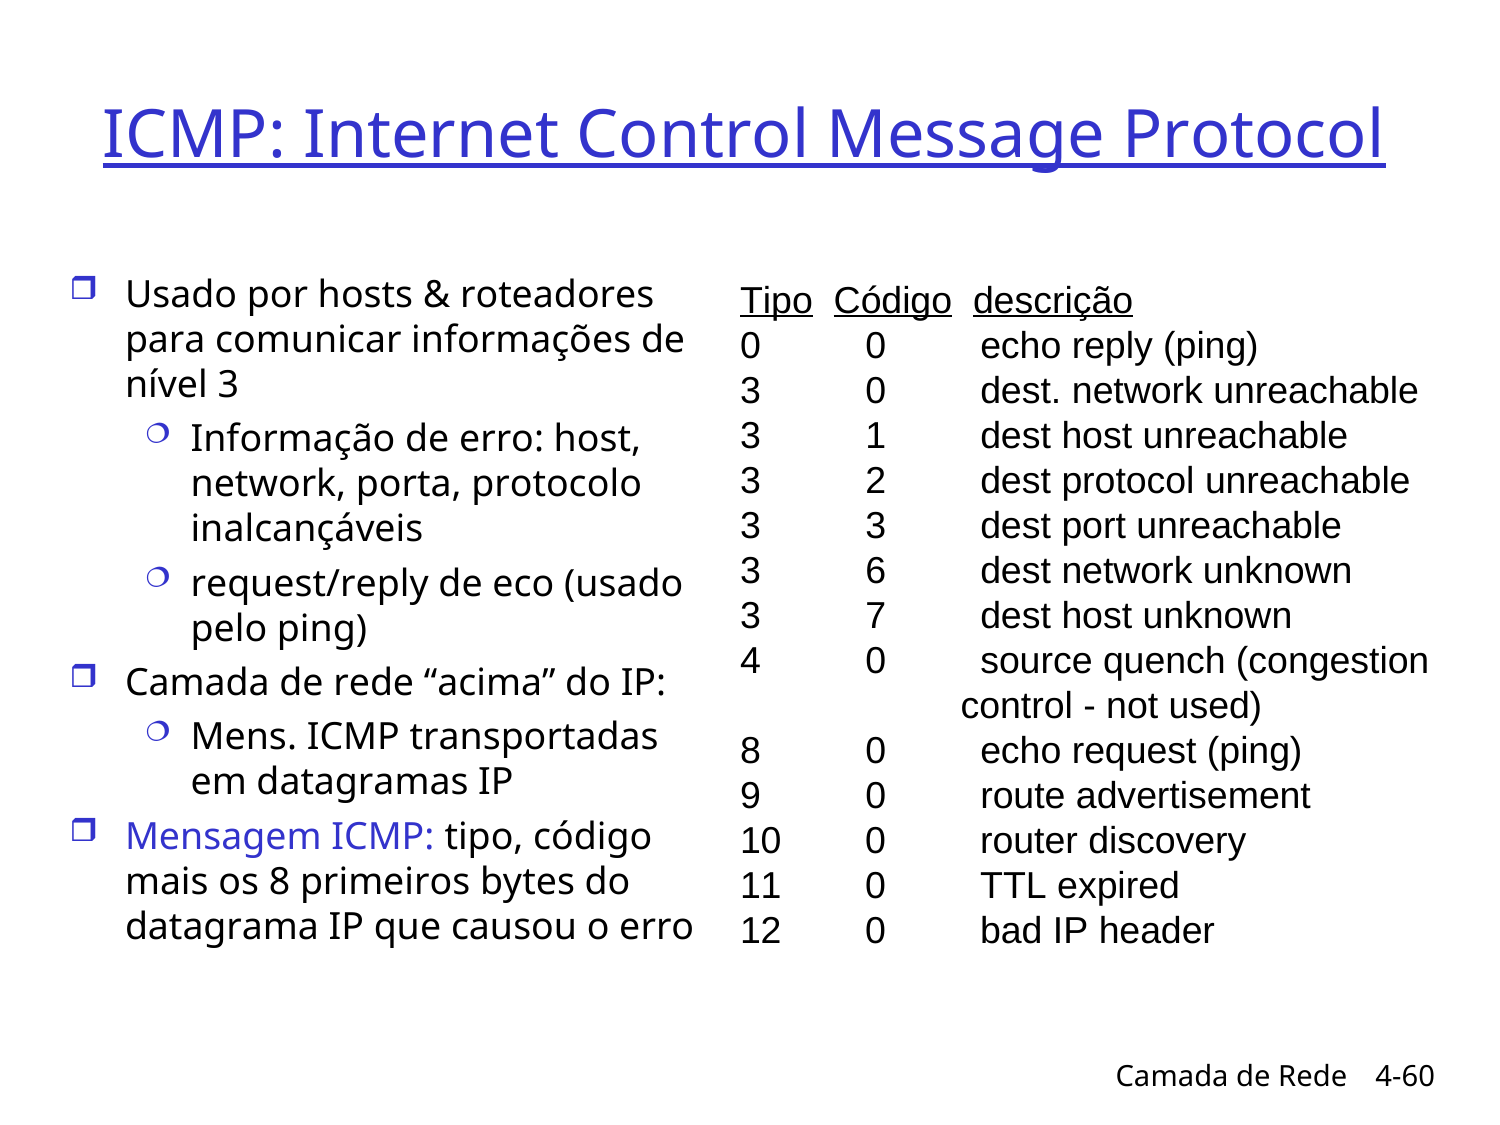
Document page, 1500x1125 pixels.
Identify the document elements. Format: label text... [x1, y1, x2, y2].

text_box ICMP: Internet Control Message Protocol [87, 37, 1421, 225]
text_box Camada de Rede [887, 1050, 1339, 1125]
text_box Usado por hosts & roteadores para comunicar informações de nível 3 Informação de erro: host, network, porta, protocolo inalcançáveis request/reply de eco (usado pelo ping) Camada de rede “acima” do IP: Mens. ICMP transportadas em datagramas IP Mensagem ICMP: tipo, código mais os 8 primeiros bytes do datagrama IP que causou o erro [54, 262, 713, 1026]
text_box 4-<número> [1339, 1050, 1451, 1125]
text_box Tipo Código descrição 0 0 echo reply (ping) 3 0 dest. network unreachable 3 1 dest host unreachable 3 2 dest protocol unreachable 3 3 dest port unreachable 3 6 dest network unknown 3 7 dest host unknown 4 0 source quench (congestion control - not used) 8 0 echo request (ping) 9 0 route advertisement 10 0 router discovery 11 0 TTL expired 12 0 bad IP header [725, 267, 1445, 1004]
